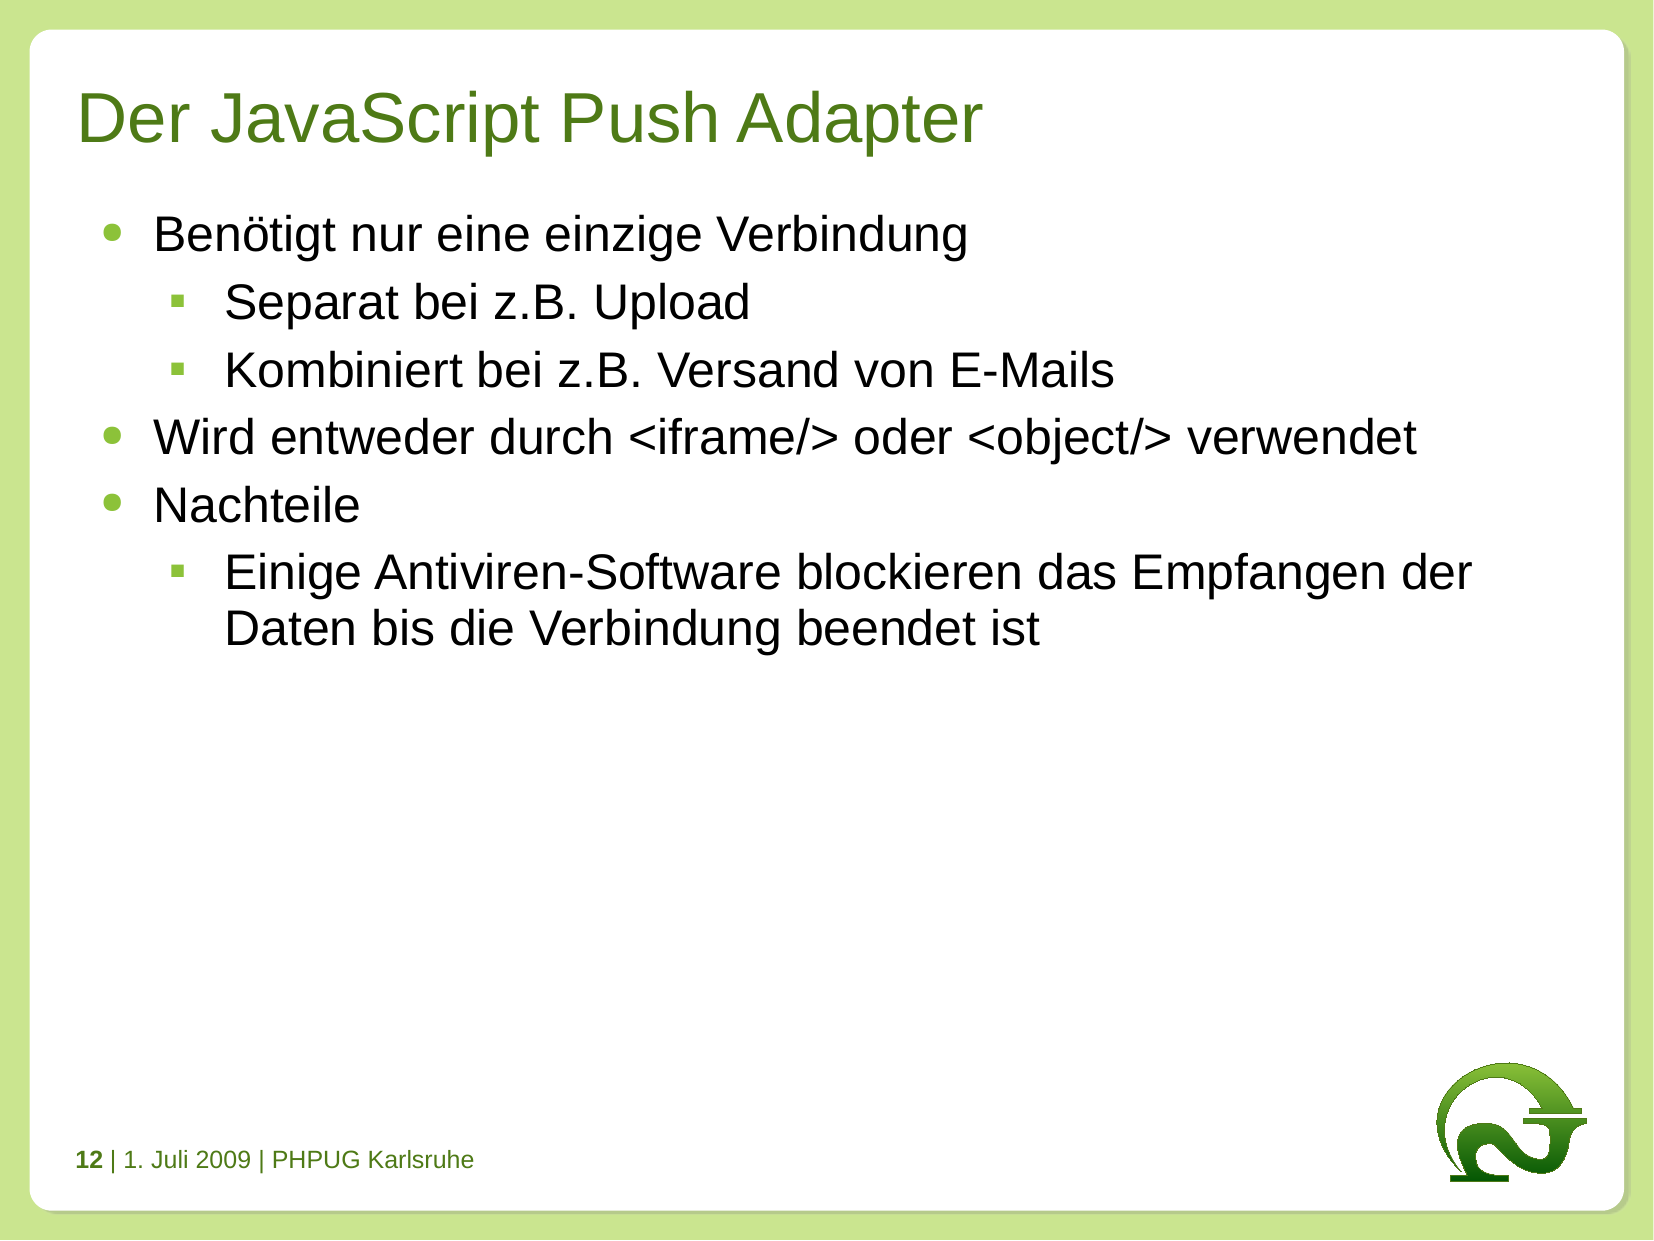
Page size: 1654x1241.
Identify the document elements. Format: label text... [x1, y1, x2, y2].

title Der JavaScript Push Adapter [76, 59, 1565, 178]
list Benötigt nur eine einzige Verbindung Separat bei z.B. Upload Kombiniert bei z.B. Versand von E-Mails Wird entweder durch <iframe/> oder <object/> verwendet Nachteile Einige Antiviren-Software blockieren das Empfangen der Daten bis die Verbindung beendet ist [82, 206, 1565, 1093]
